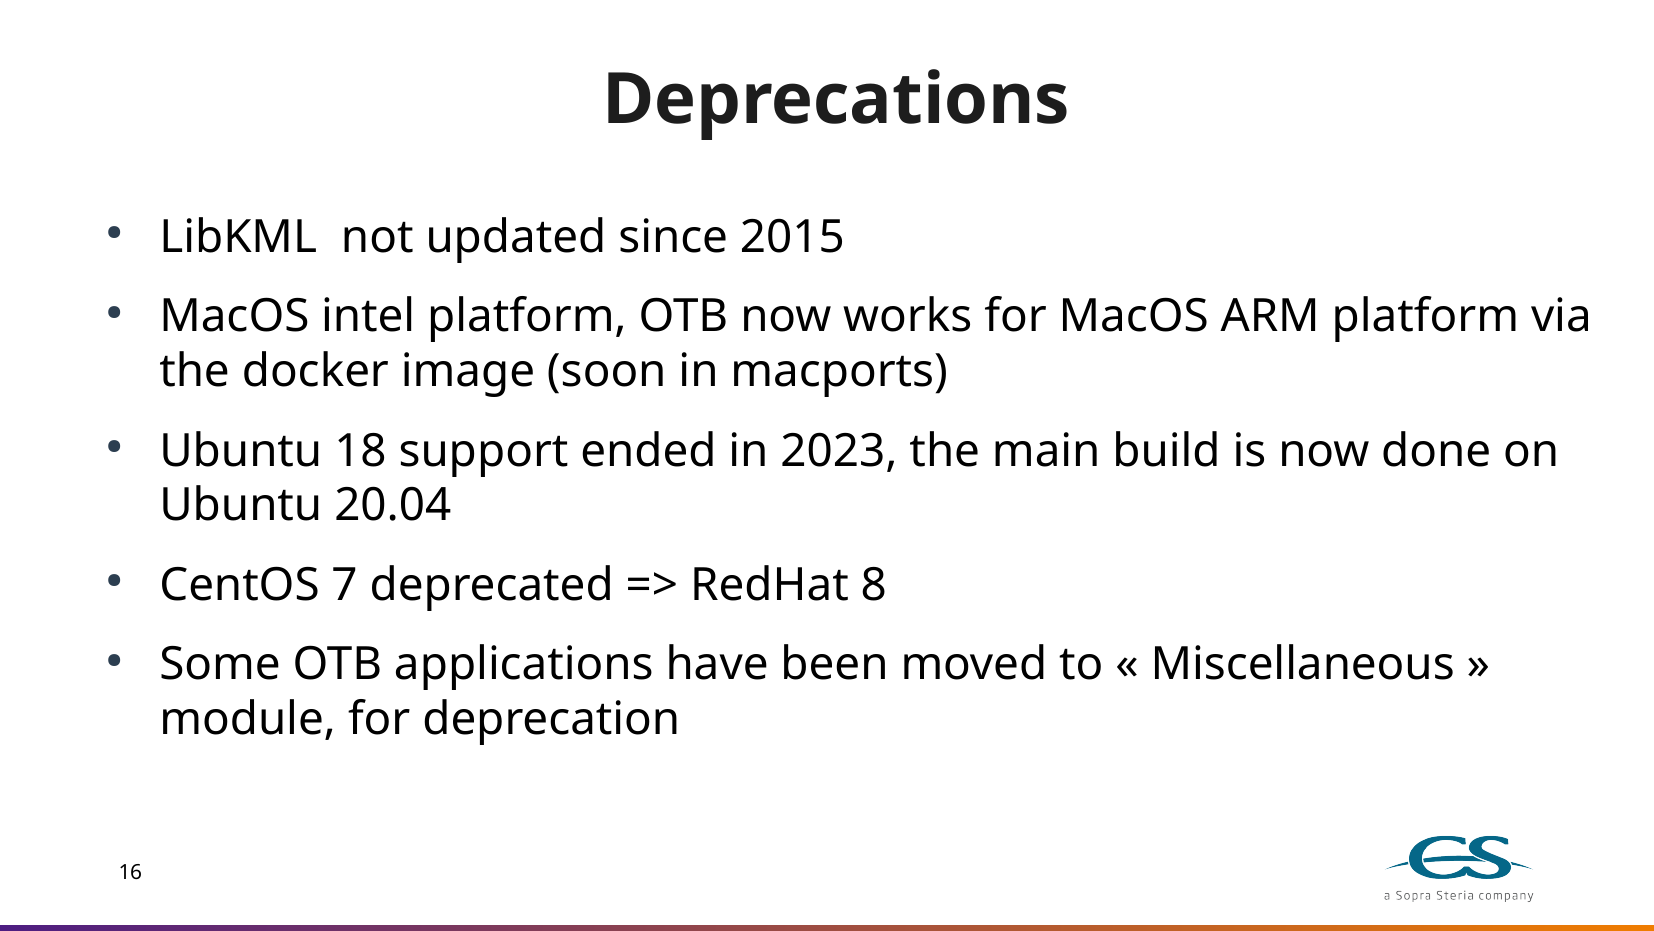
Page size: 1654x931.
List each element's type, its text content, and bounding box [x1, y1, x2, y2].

title Deprecations [118, 62, 1555, 126]
picture [1363, 827, 1555, 921]
list LibKML not updated since 2015 MacOS intel platform, OTB now works for MacOS ARM platform via the docker image (soon in macports) Ubuntu 18 support ended in 2023, the main build is now done on Ubuntu 20.04 CentOS 7 deprecated => RedHat 8 Some OTB applications have been moved to « Miscellaneous » module, for deprecation [88, 206, 1625, 827]
